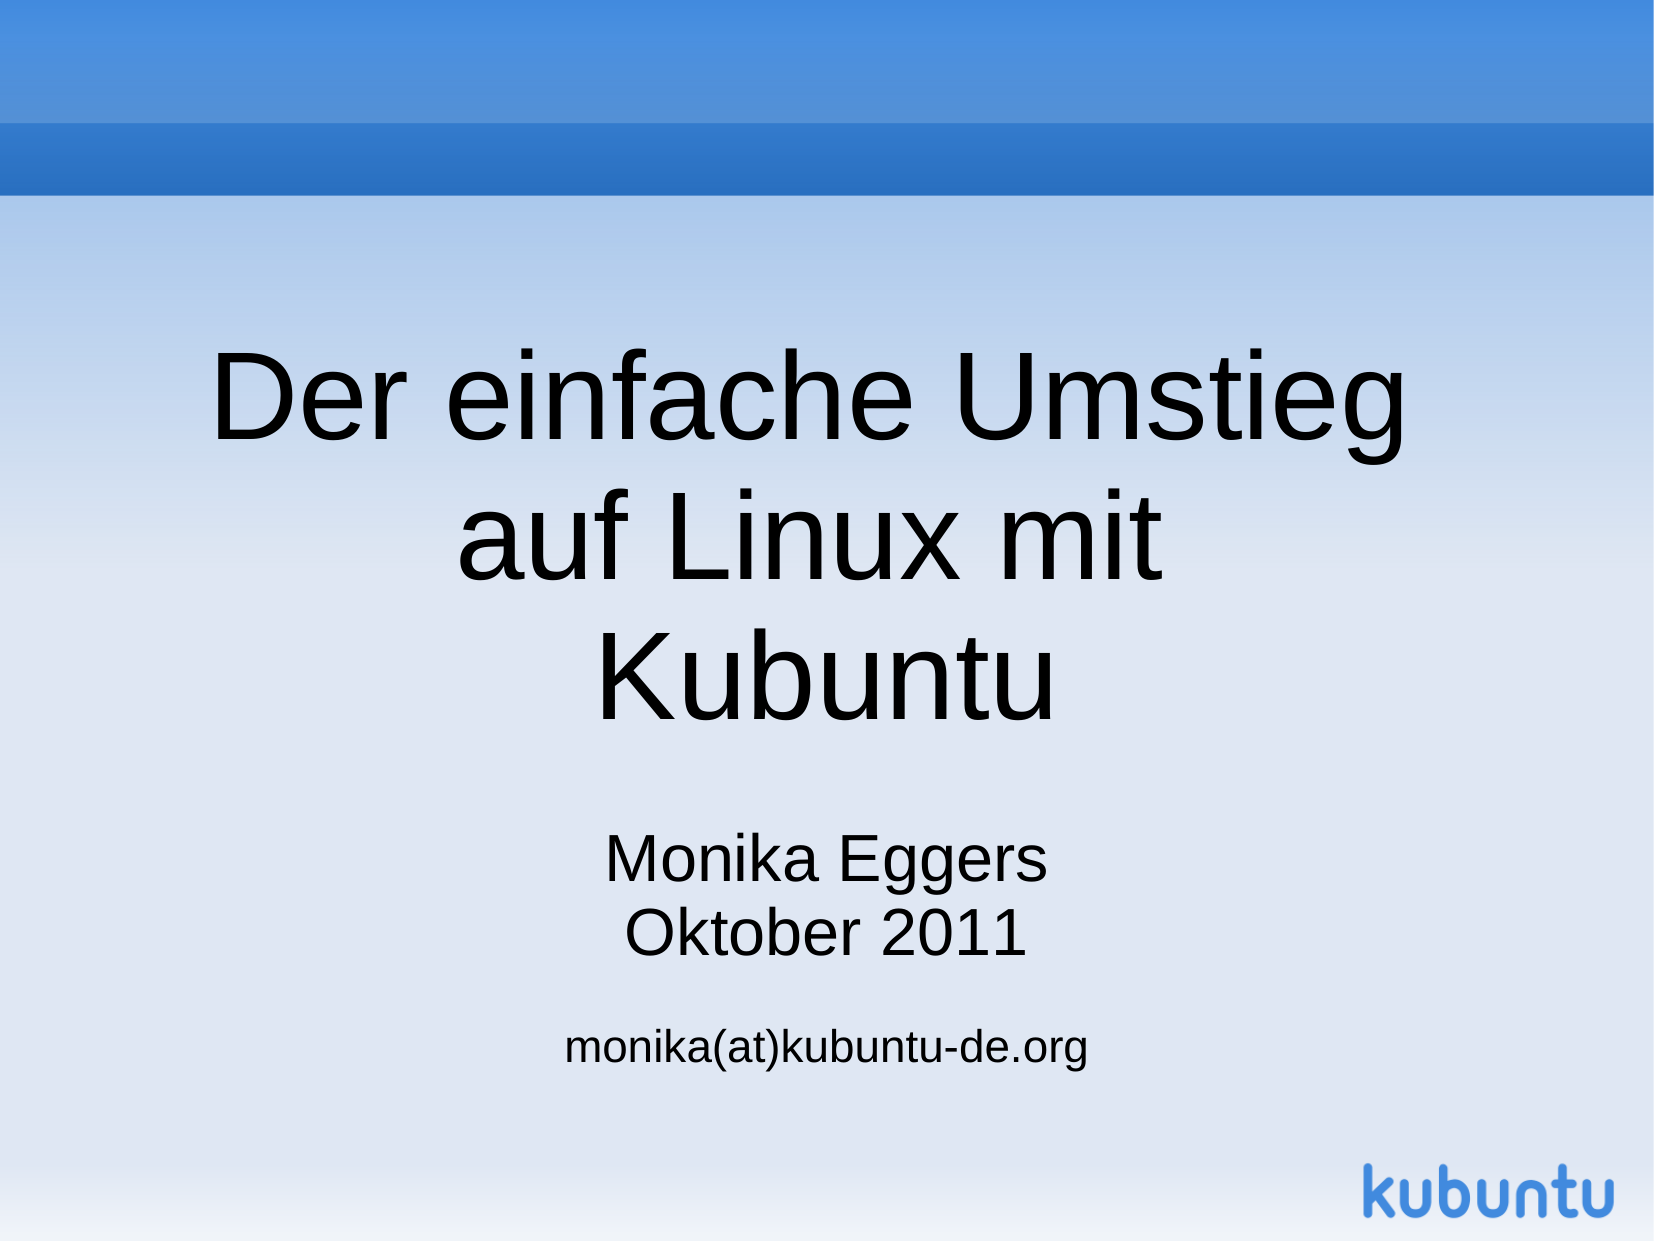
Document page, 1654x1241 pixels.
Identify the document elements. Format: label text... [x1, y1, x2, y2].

title [76, 0, 1565, 208]
subtitle Der einfache Umstieg auf Linux mit Kubuntu Monika Eggers Oktober 2011 monika(at)kubuntu-de.org [82, 290, 1571, 1109]
picture [0, 0, 1654, 1241]
